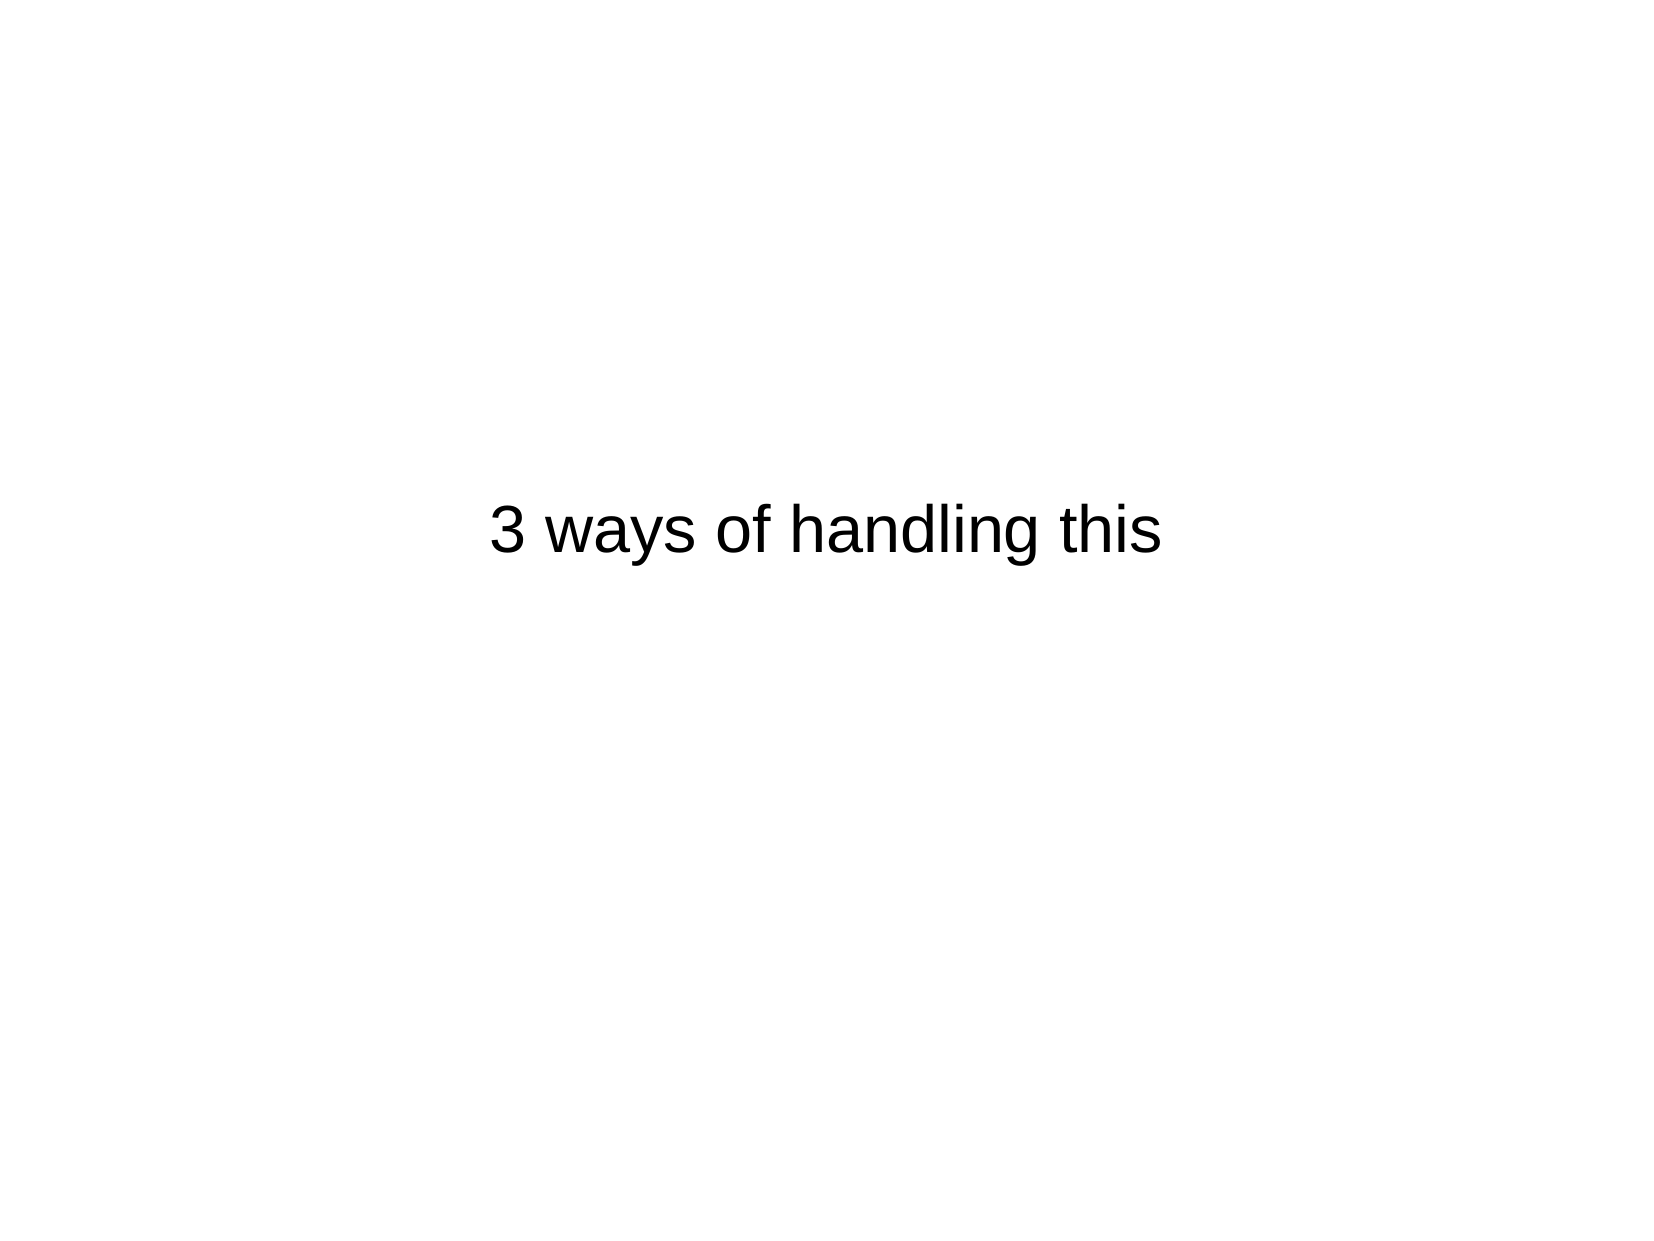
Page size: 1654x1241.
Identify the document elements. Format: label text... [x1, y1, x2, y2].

subtitle 3 ways of handling this [82, 49, 1571, 1010]
